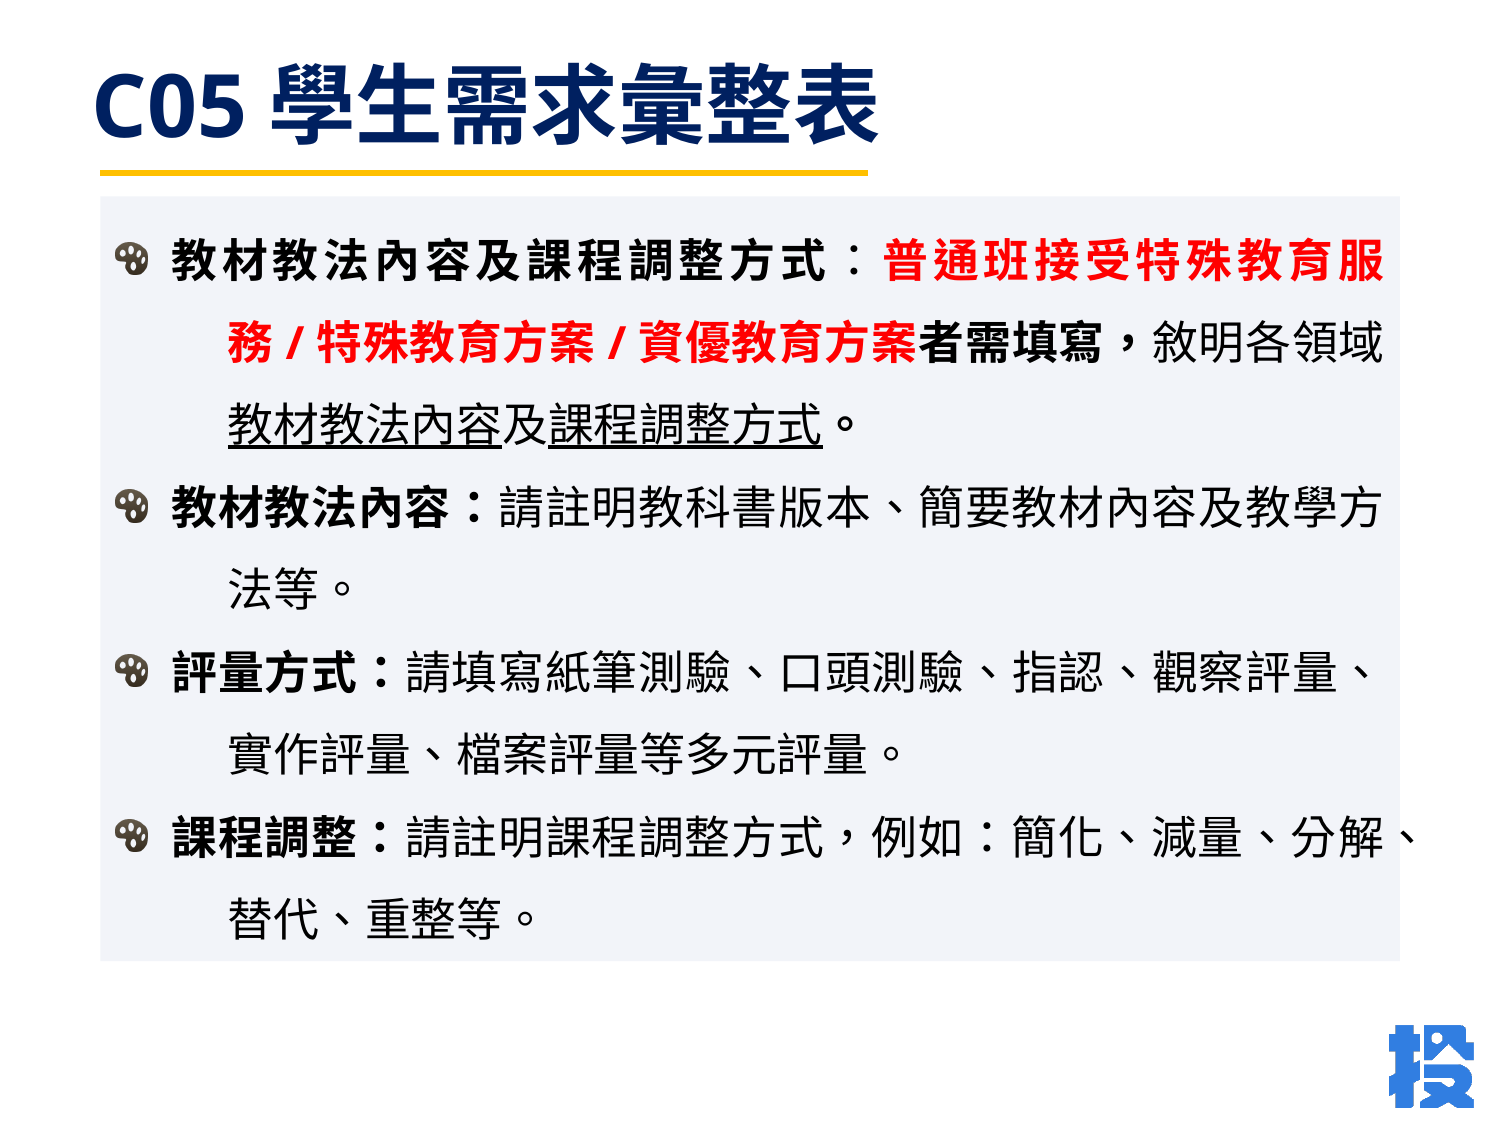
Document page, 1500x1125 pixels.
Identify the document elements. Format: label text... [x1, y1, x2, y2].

text_box 教材教法內容及課程調整方式：普通班接受特殊教育服務/特殊教育方案/資優教育方案者需填寫，敘明各領域教材教法內容及課程調整方式。 教材教法內容：請註明教科書版本、簡要教材內容及教學方法等。 評量方式：請填寫紙筆測驗、口頭測驗、指認、觀察評量、實作評量、檔案評量等多元評量。 課程調整：請註明課程調整方式，例如：簡化、減量、分解、替代、重整等。 [100, 196, 1400, 962]
text_box C05學生需求彙整表 [76, 42, 890, 164]
picture [1362, 997, 1500, 1125]
